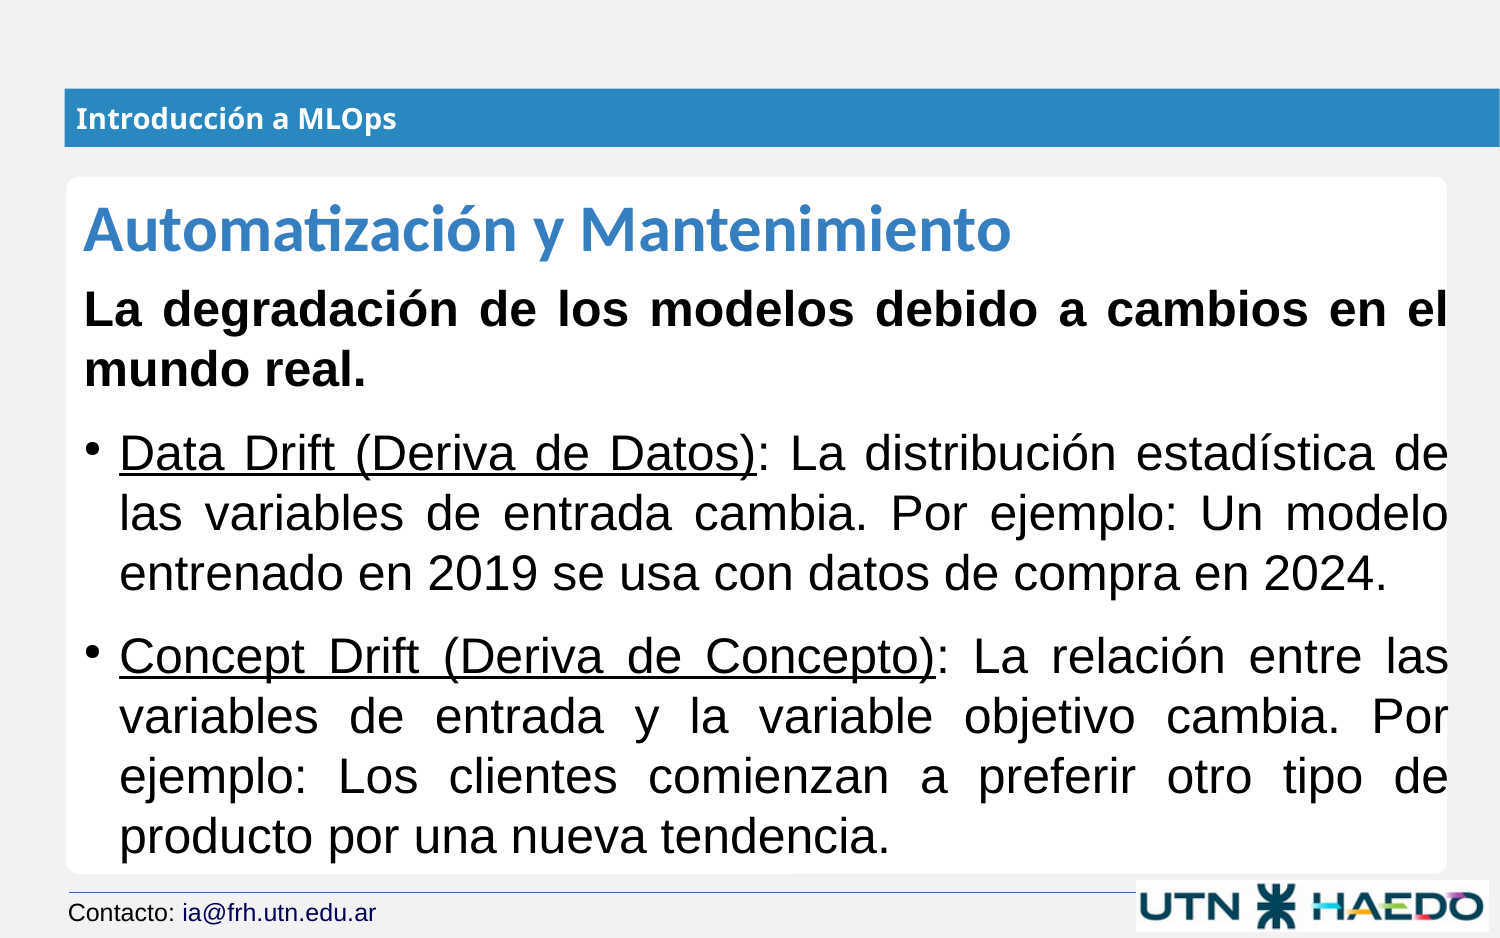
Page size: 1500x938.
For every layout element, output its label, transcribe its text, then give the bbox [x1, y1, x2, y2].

text_box Automatización y Mantenimiento La degradación de los modelos debido a cambios en el mundo real. Data Drift (Deriva de Datos): La distribución estadística de las variables de entrada cambia. Por ejemplo: Un modelo entrenado en 2019 se usa con datos de compra en 2024. Concept Drift (Deriva de Concepto): La relación entre las variables de entrada y la variable objetivo cambia. Por ejemplo: Los clientes comienzan a preferir otro tipo de producto por una nueva tendencia. [68, 177, 1465, 874]
picture [1136, 880, 1489, 932]
text_box Introducción a MLOps [64, 88, 1500, 147]
